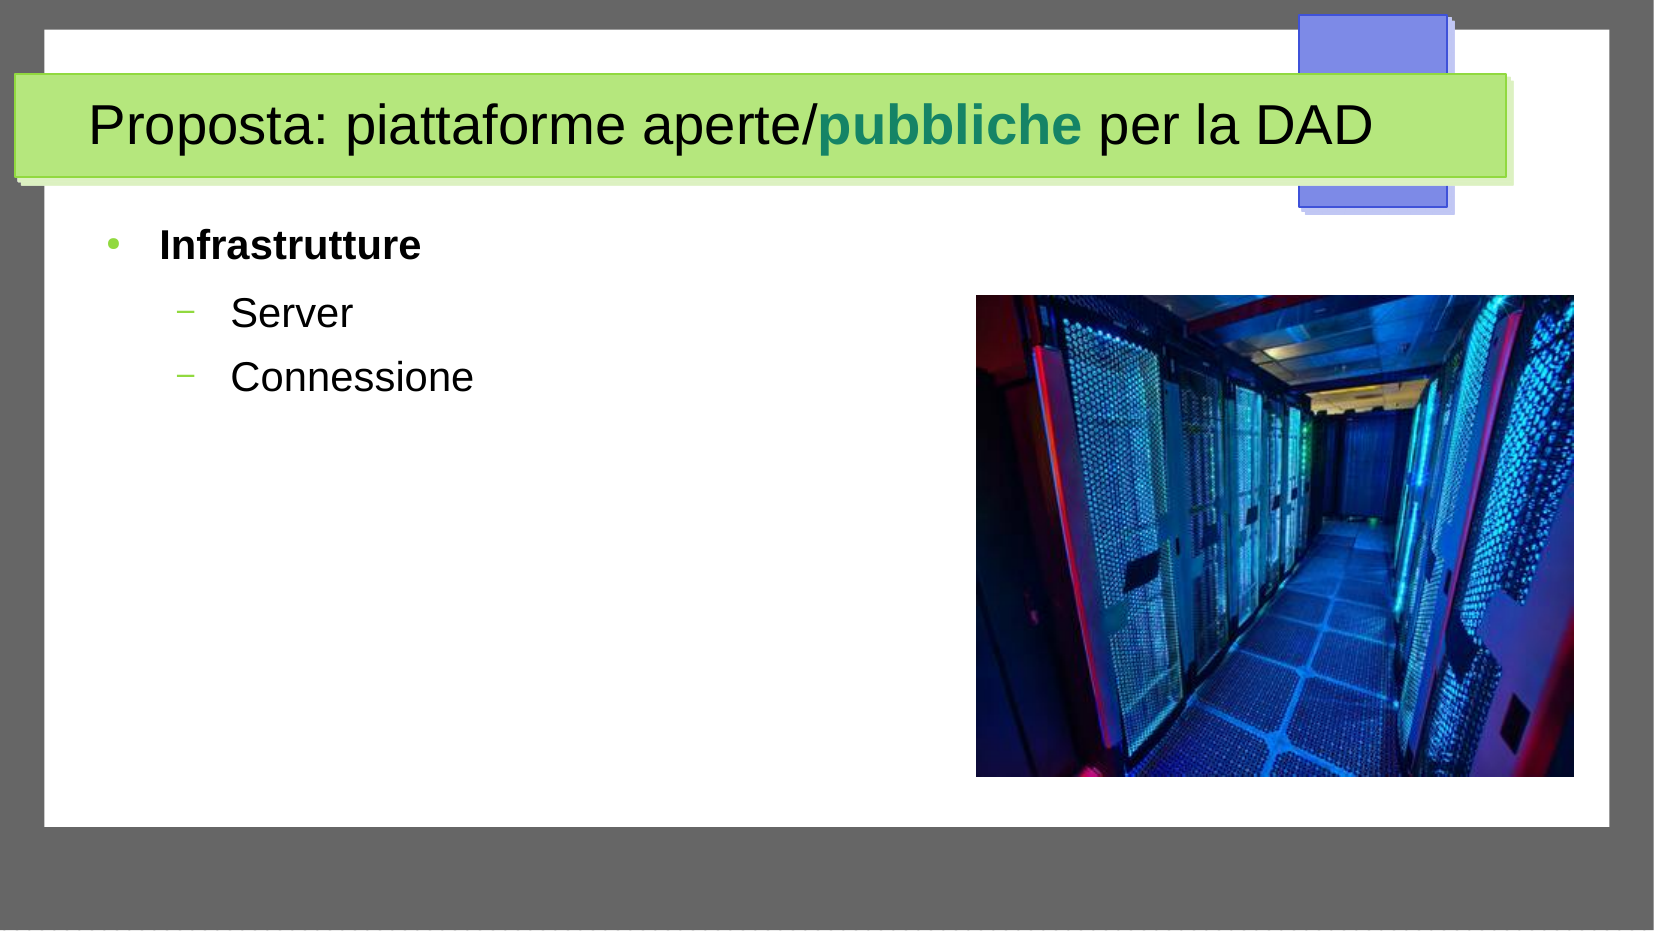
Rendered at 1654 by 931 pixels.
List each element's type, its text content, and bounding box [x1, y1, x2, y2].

list Infrastrutture Server Connessione [88, 221, 1052, 813]
title Proposta: piattaforme aperte/pubbliche per la DAD [88, 73, 1506, 178]
picture [976, 295, 1574, 777]
